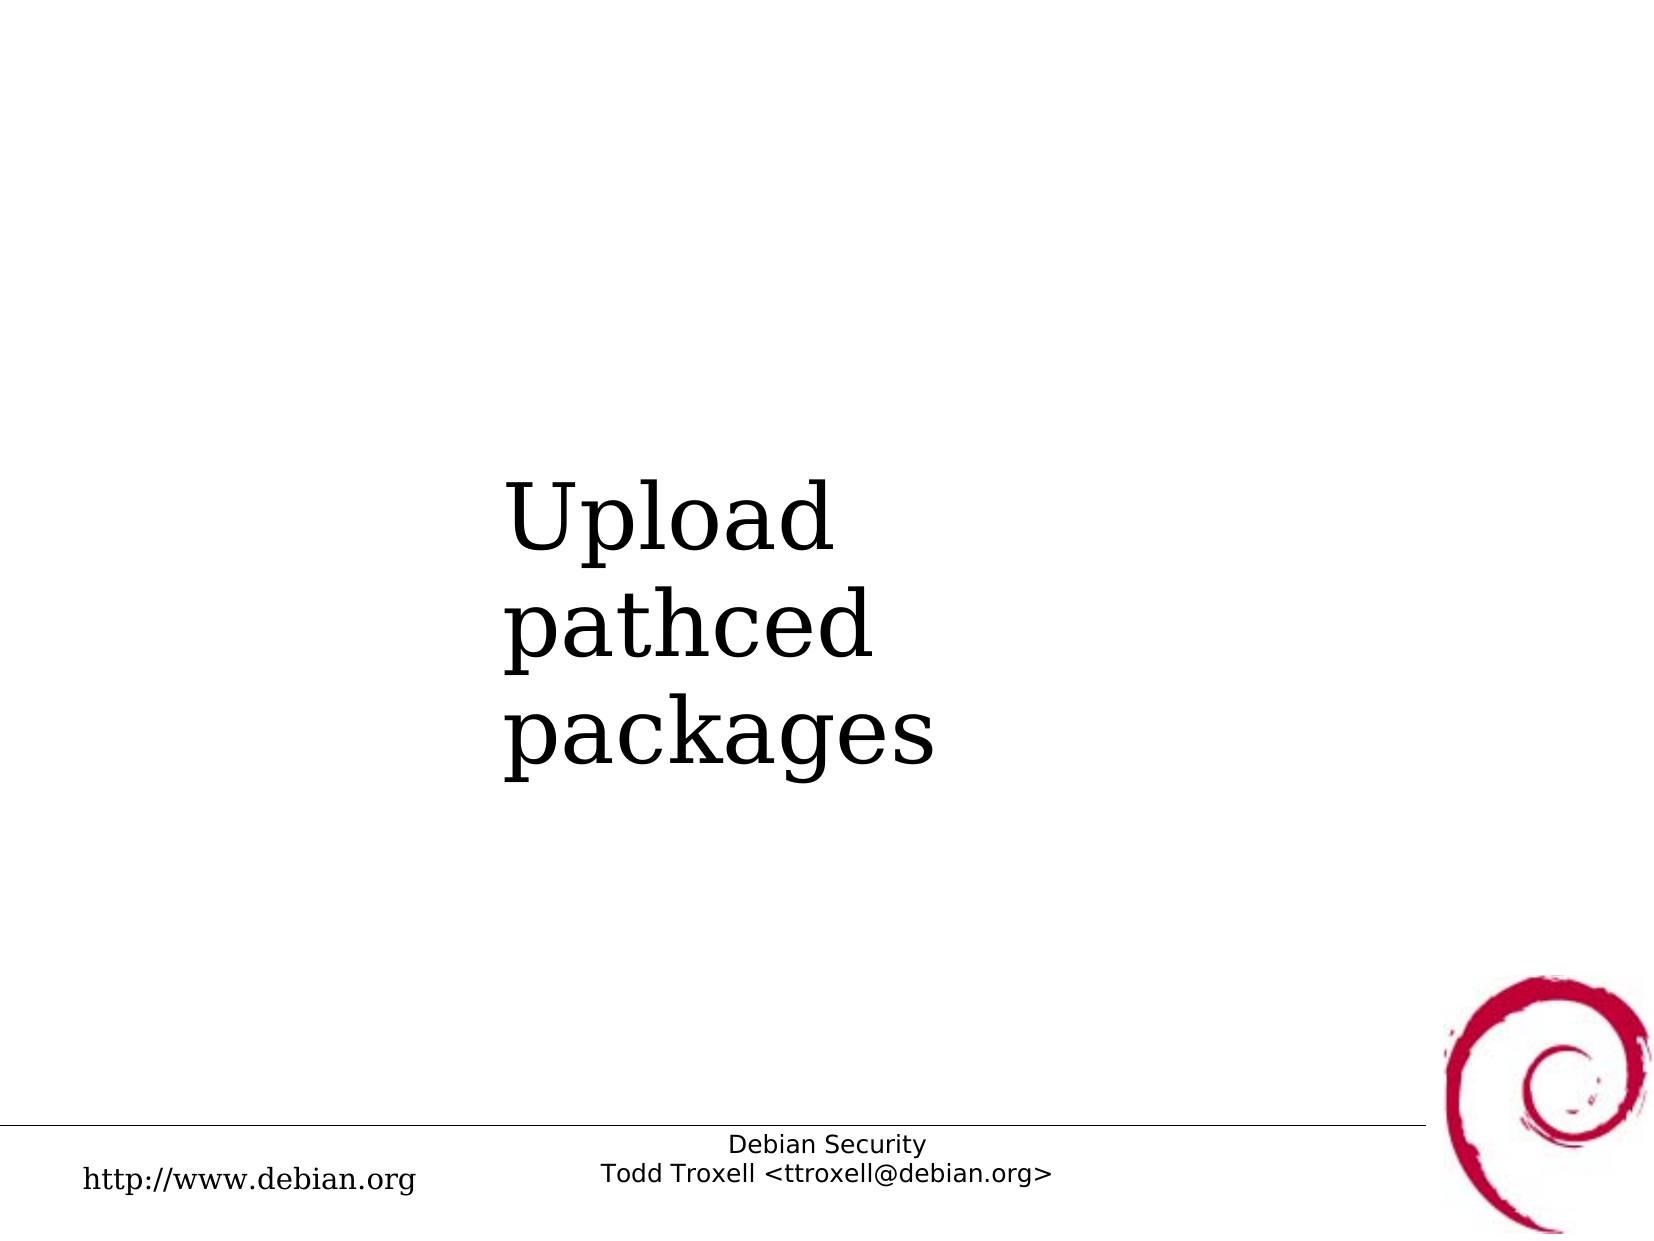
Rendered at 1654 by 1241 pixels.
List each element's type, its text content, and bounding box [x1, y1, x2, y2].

text_box Upload pathced packages [487, 457, 1163, 793]
picture [1443, 975, 1654, 1234]
